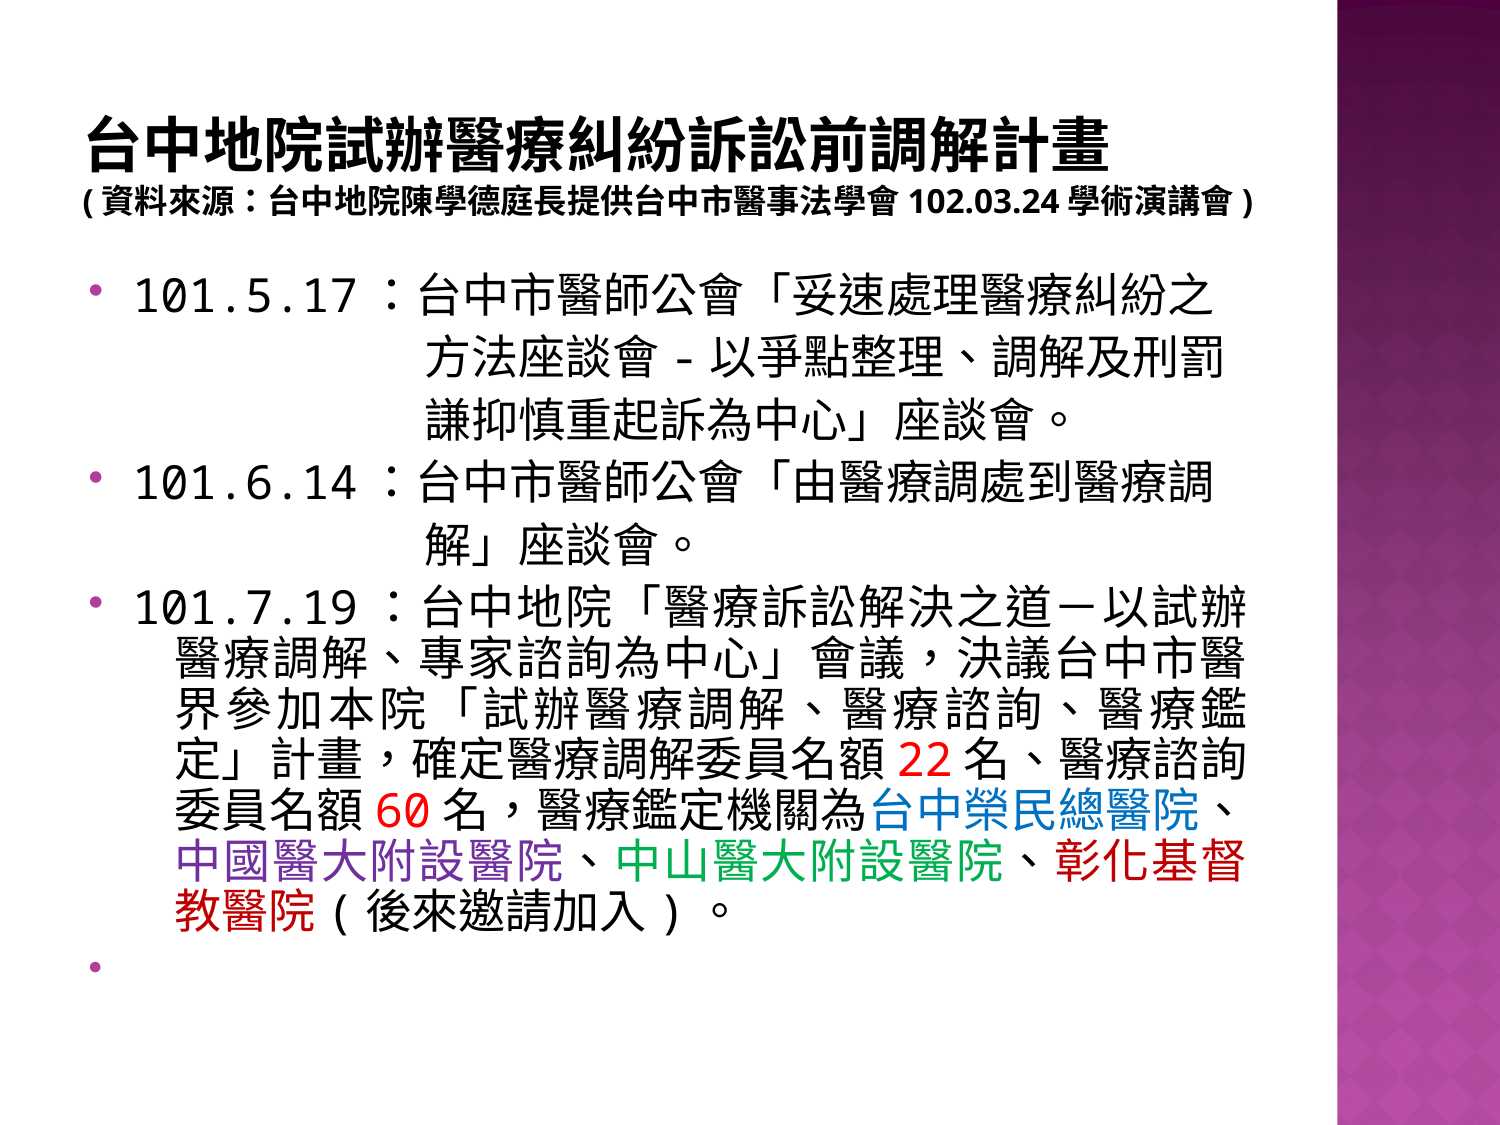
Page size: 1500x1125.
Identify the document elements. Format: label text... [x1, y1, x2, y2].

title 台中地院試辦醫療糾紛訴訟前調解計畫 (資料來源：台中地院陳學德庭長提供台中市醫事法學會102.03.24學術演講會) [75, 90, 1263, 220]
list 101.5.17：台中市醫師公會「妥速處理醫療糾紛之 方法座談會-以爭點整理、調解及刑罰 謙抑慎重起訴為中心」座談會。 101.6.14：台中市醫師公會「由醫療調處到醫療調 解」座談會。 101.7.19：台中地院「醫療訴訟解決之道－以試辦醫療調解、專家諮詢為中心」會議，決議台中市醫界參加本院「試辦醫療調解、醫療諮詢、醫療鑑定」計畫，確定醫療調解委員名額22名、醫療諮詢委員名額60名，醫療鑑定機關為台中榮民總醫院、中國醫大附設醫院、中山醫大附設醫院、彰化基督教醫院(後來邀請加入)。 [75, 264, 1263, 1060]
